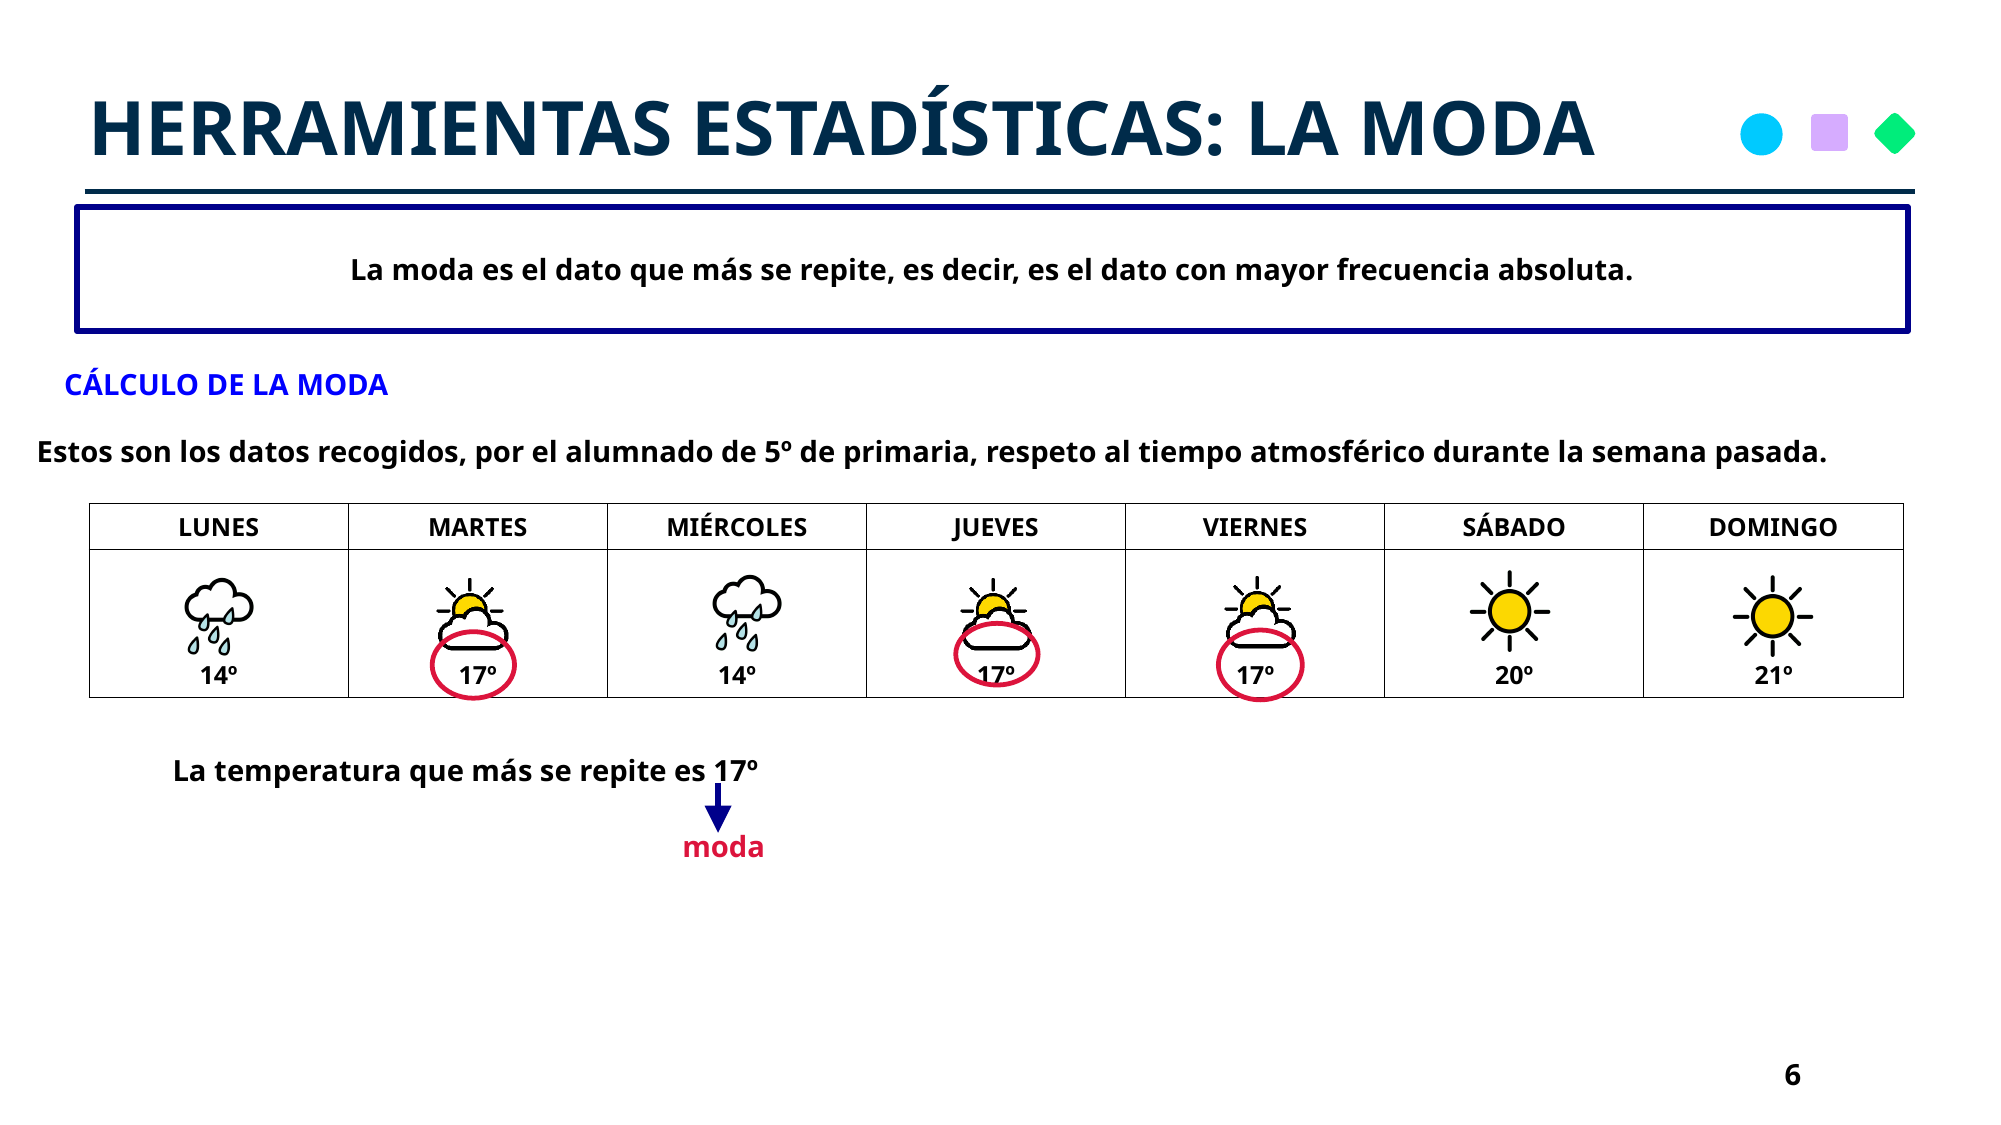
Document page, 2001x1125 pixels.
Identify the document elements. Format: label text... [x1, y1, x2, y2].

table_header VIERNES [1126, 504, 1384, 549]
table_header MARTES [349, 504, 607, 549]
table_cell 17º [1221, 655, 1299, 697]
picture [1730, 572, 1814, 658]
text_box La temperatura que más se repite es 17º [96, 731, 835, 808]
table_cell 20º [1385, 550, 1643, 697]
picture [437, 635, 510, 656]
picture [176, 572, 260, 658]
table_header DOMINGO [1644, 504, 1903, 549]
picture [429, 570, 515, 656]
table_header SÁBADO [1385, 504, 1643, 549]
table_header MIÉRCOLES [608, 504, 866, 549]
picture [959, 626, 1035, 656]
table_cell 14º [608, 550, 866, 697]
table_cell 21º [1644, 550, 1903, 697]
title HERRAMIENTAS ESTADÍSTICAS: LA MODA [88, 20, 1747, 178]
table_cell 17º [349, 550, 607, 697]
picture [704, 569, 789, 655]
table_cell 17º [1126, 550, 1384, 697]
text_box CÁLCULO DE LA MODA [0, 331, 508, 438]
table_cell 17º [867, 550, 1125, 697]
table_header JUEVES [867, 504, 1125, 549]
picture [1217, 569, 1303, 653]
text_box moda [651, 812, 797, 880]
text_box Estos son los datos recogidos, por el alumnado de 5º de primaria, respeto al tiempo atmosférico durante la semana pasada. [8, 397, 1858, 505]
table_cell 14º [90, 550, 348, 697]
picture [953, 570, 1039, 648]
text_box La moda es el dato que más se repite, es decir, es el dato con mayor frecuencia absoluta. [76, 207, 1908, 332]
table_header LUNES [90, 504, 348, 549]
table_cell 17º [435, 656, 512, 695]
picture [1224, 633, 1297, 655]
picture [1467, 567, 1551, 653]
